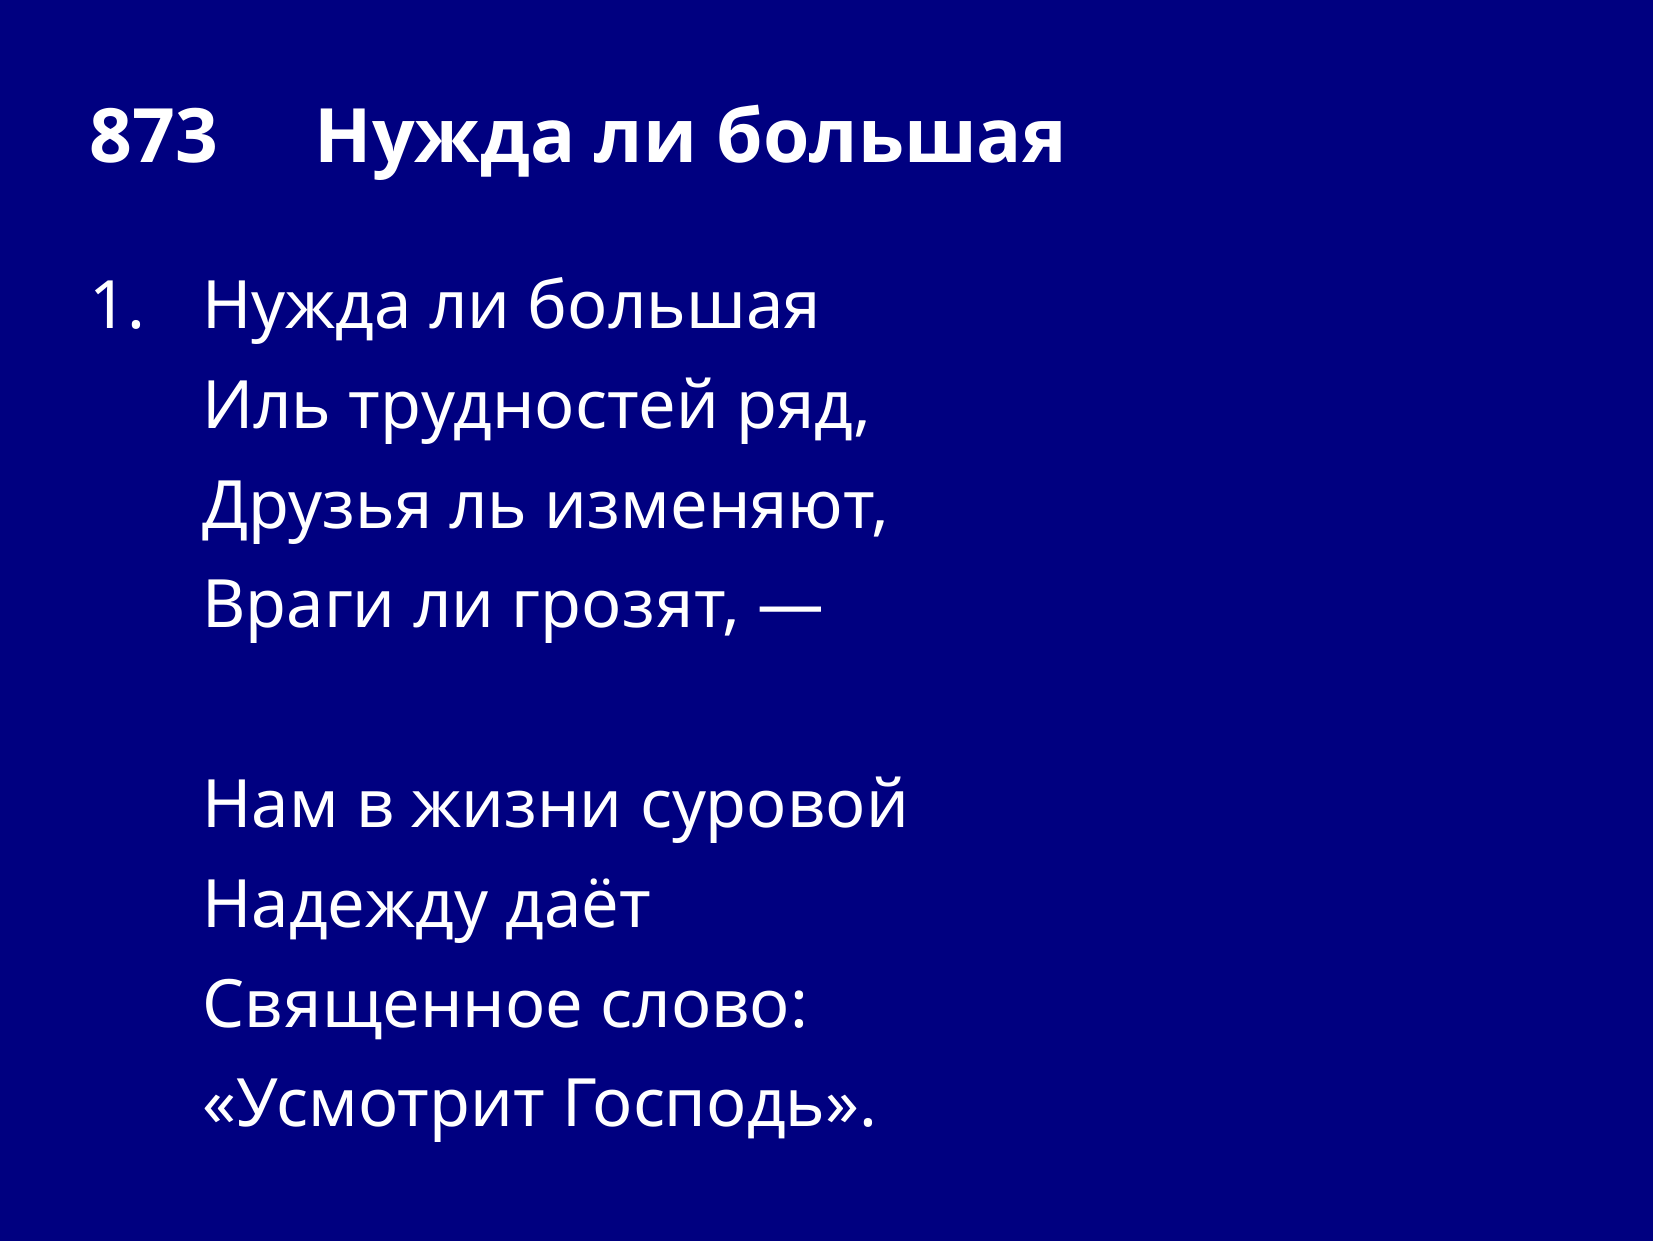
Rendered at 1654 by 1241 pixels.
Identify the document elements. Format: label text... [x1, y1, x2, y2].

text_box 873 Нужда ли большая [75, 75, 1576, 188]
text_box 1. Нужда ли большая Иль трудностей ряд, Друзья ль изменяют, Враги ли грозят, ― Нам в жизни суровой Надежду даёт Священное слово: «Усмотрит Господь». [75, 188, 1576, 1163]
